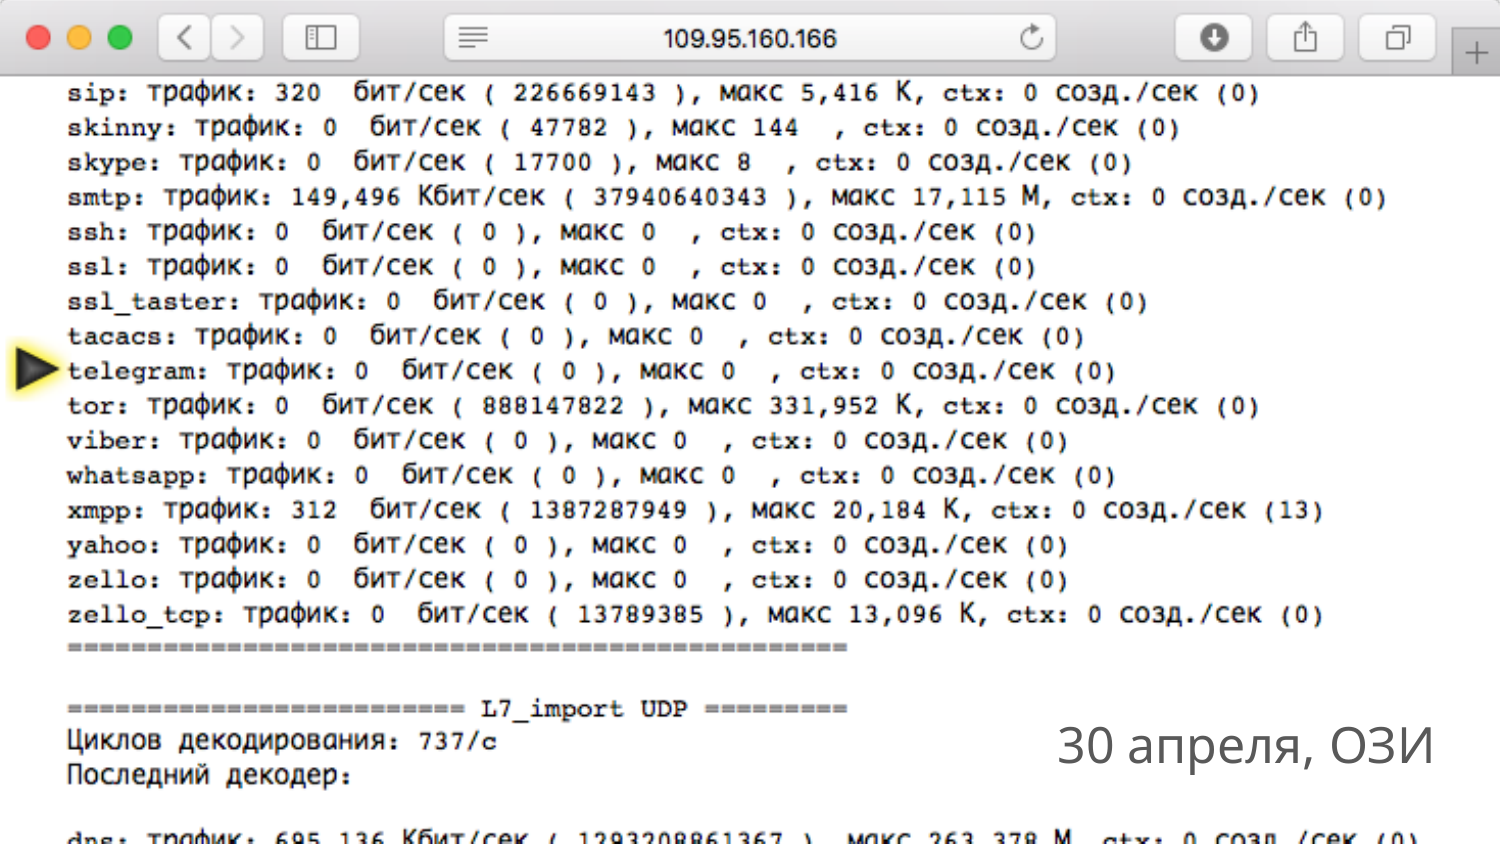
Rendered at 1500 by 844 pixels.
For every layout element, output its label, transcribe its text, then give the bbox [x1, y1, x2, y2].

picture [0, 0, 1500, 844]
list 30 апреля, ОЗИ [51, 694, 1451, 794]
